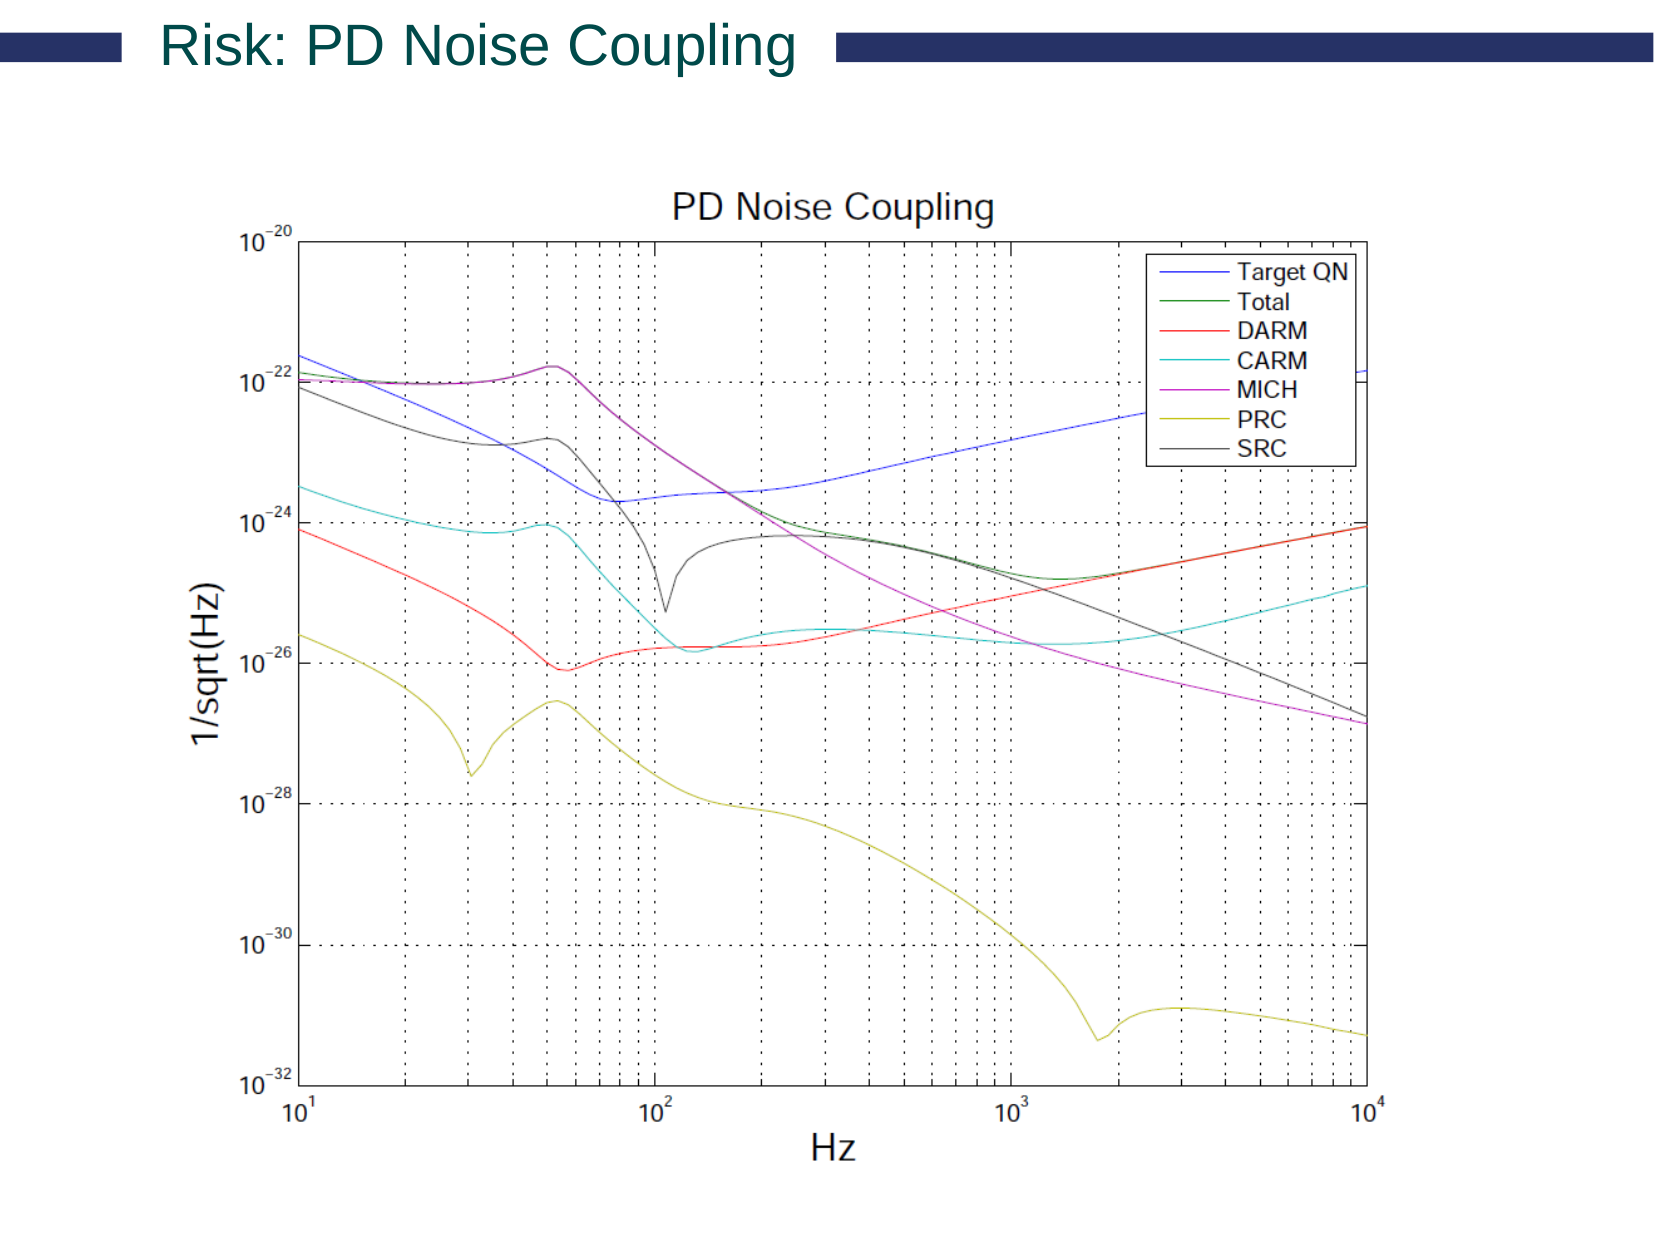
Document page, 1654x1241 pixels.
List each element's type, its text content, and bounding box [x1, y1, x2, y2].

title Risk: PD Noise Coupling [121, 12, 837, 78]
picture [164, 166, 1413, 1187]
